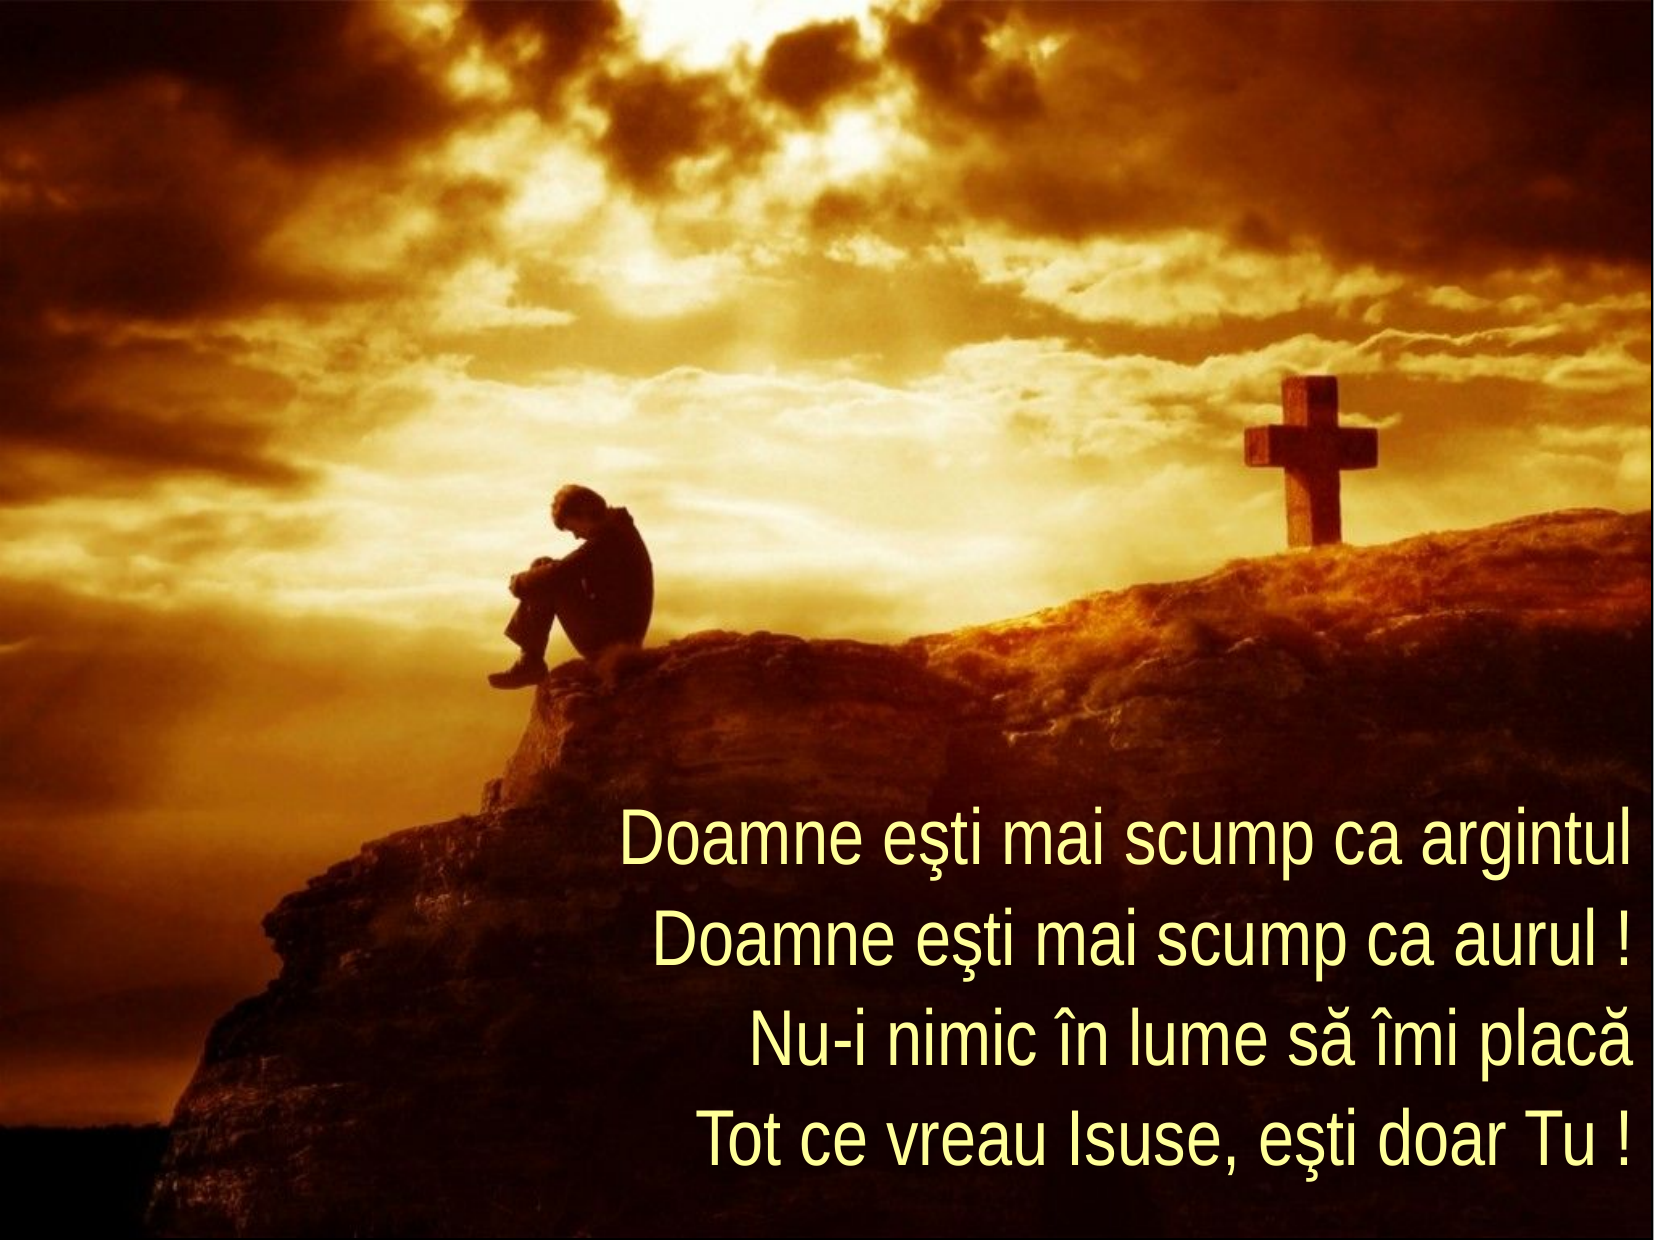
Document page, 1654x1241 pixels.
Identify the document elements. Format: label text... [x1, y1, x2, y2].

text_box Doamne eşti mai scump ca argintul Doamne eşti mai scump ca aurul ! Nu-i nimic în lume să îmi placă Tot ce vreau Isuse, eşti doar Tu ! [225, 774, 1651, 1176]
picture [0, 0, 1651, 1238]
